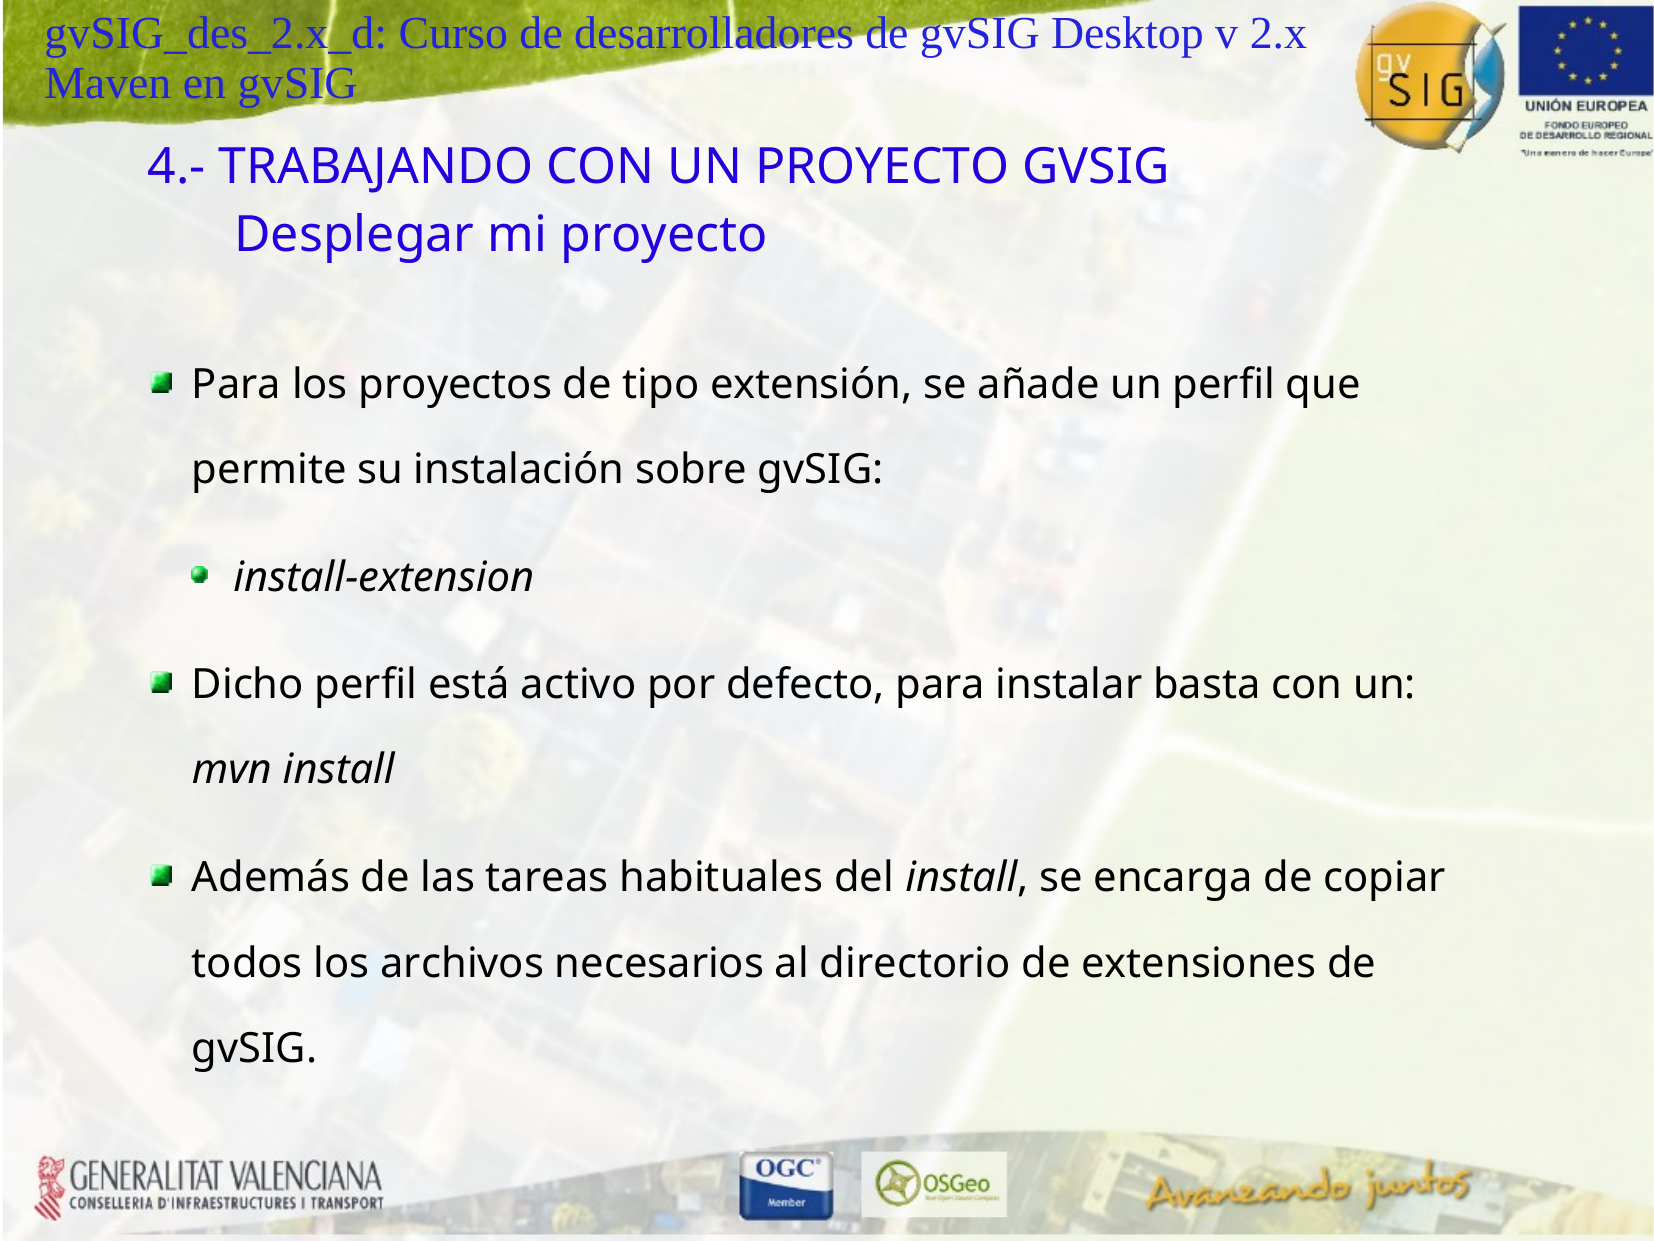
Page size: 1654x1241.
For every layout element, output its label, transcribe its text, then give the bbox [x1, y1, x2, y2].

text_box Para los proyectos de tipo extensión, se añade un perfil que permite su instalación sobre gvSIG: install-extension Dicho perfil está activo por defecto, para instalar basta con un: mvn install Además de las tareas habituales del install, se encarga de copiar todos los archivos necesarios al directorio de extensiones de gvSIG. [147, 324, 1505, 1123]
title 4.- TRABAJANDO CON UN PROYECTO GVSIG Desplegar mi proyecto [147, 124, 1595, 272]
picture [2, 0, 1654, 1241]
